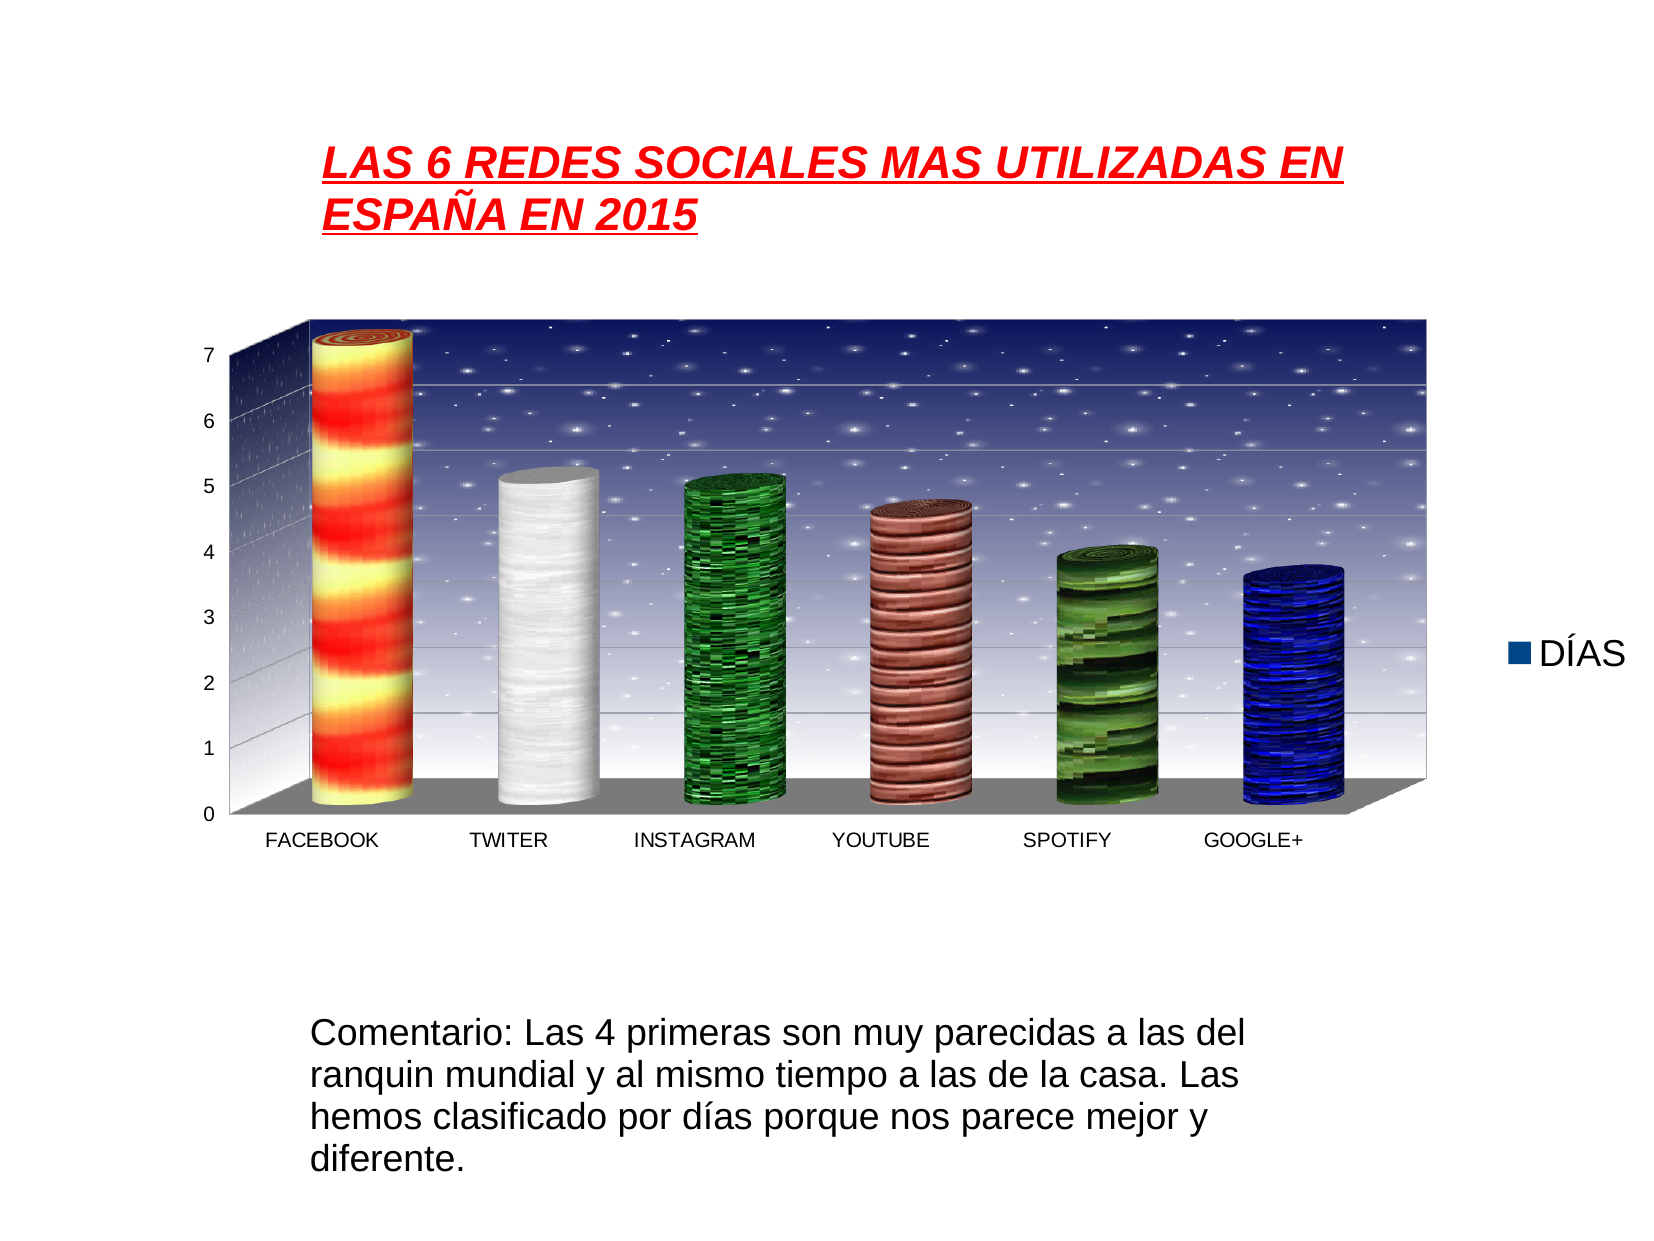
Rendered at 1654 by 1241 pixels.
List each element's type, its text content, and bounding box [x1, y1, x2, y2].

text_box LAS 6 REDES SOCIALES MAS UTILIZADAS EN ESPAÑA EN 2015 [307, 129, 1465, 236]
chart [106, 236, 1654, 945]
text_box Comentario: Las 4 primeras son muy parecidas a las del ranquin mundial y al mismo tiempo a las de la casa. Las hemos clasificado por días porque nos parece mejor y diferente. [295, 1003, 1359, 1187]
